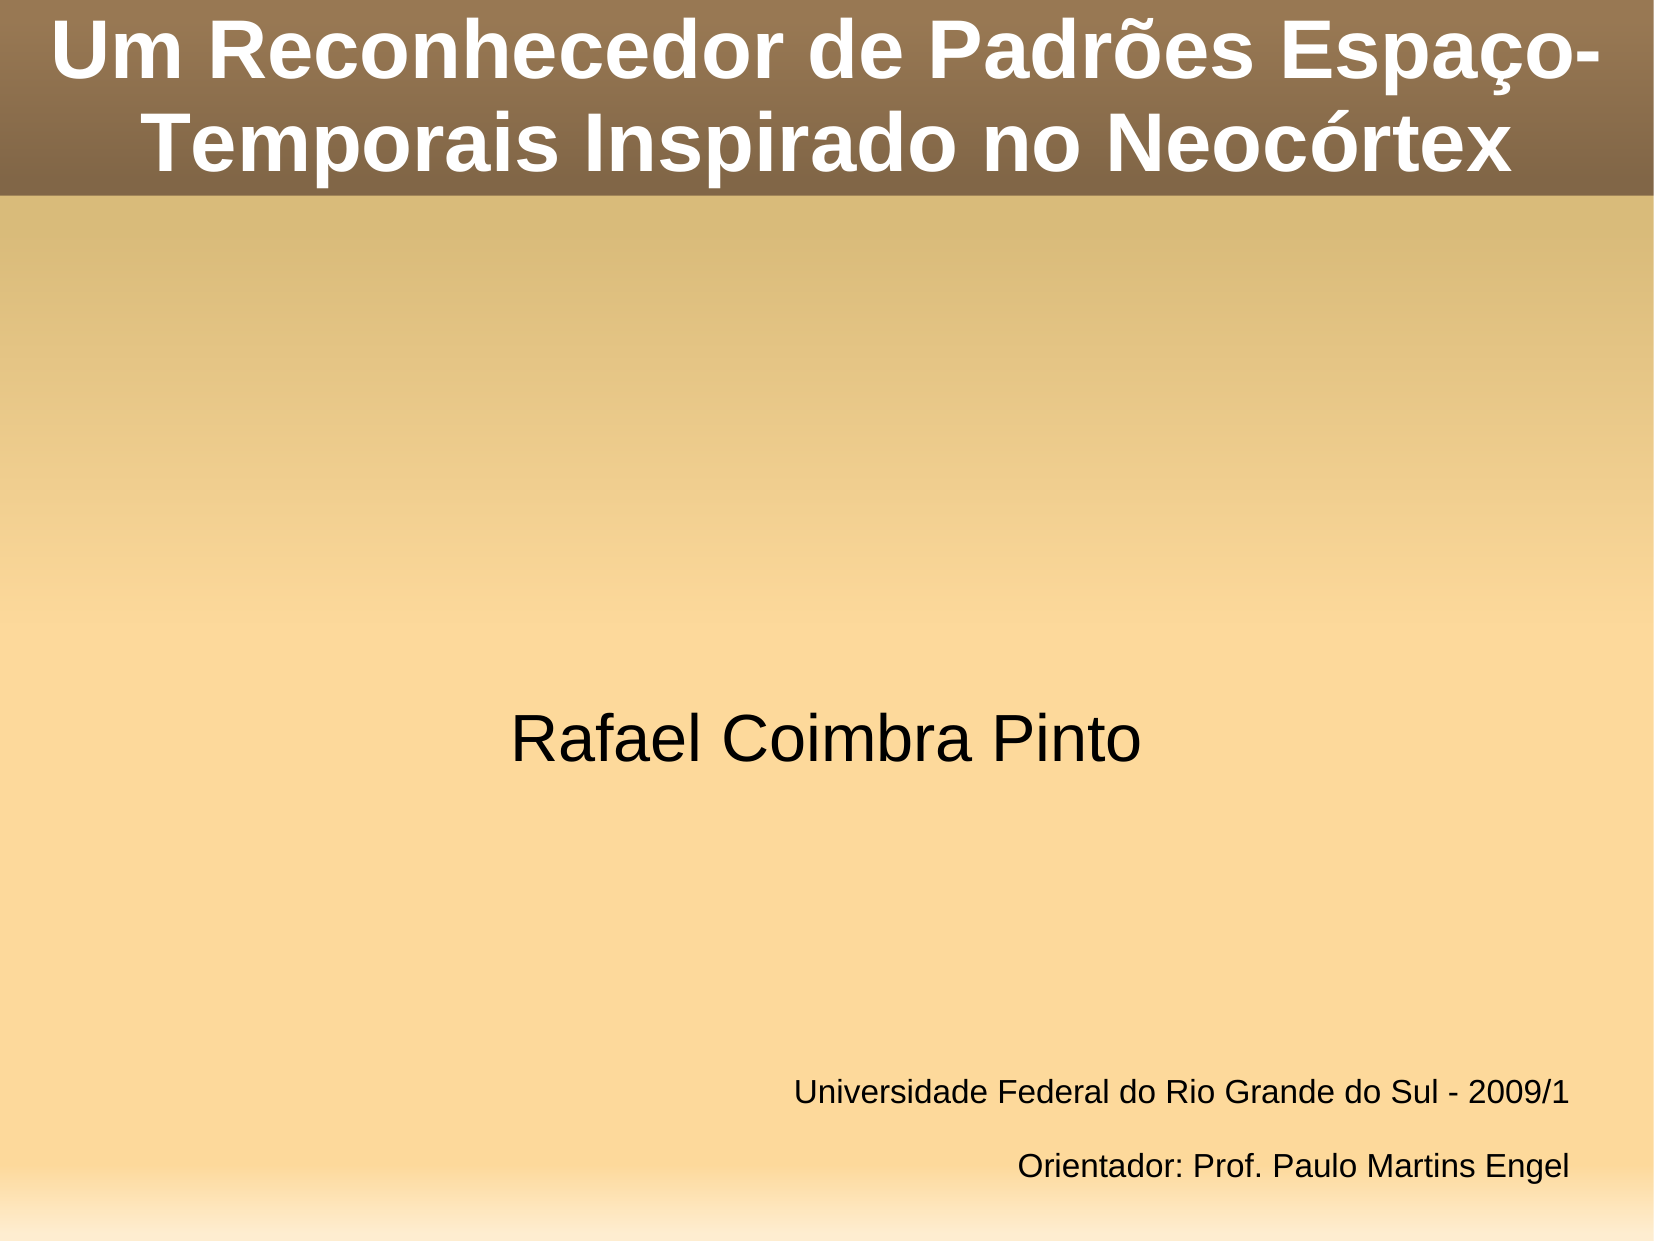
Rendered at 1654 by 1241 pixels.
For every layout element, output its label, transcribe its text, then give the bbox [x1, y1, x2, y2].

title Um Reconhecedor de Padrões Espaço-Temporais Inspirado no Neocórtex [0, 0, 1654, 193]
picture [0, 193, 1654, 1241]
subtitle Rafael Coimbra Pinto Universidade Federal do Rio Grande do Sul - 2009/1 Orientador: Prof. Paulo Martins Engel [82, 176, 1571, 1223]
